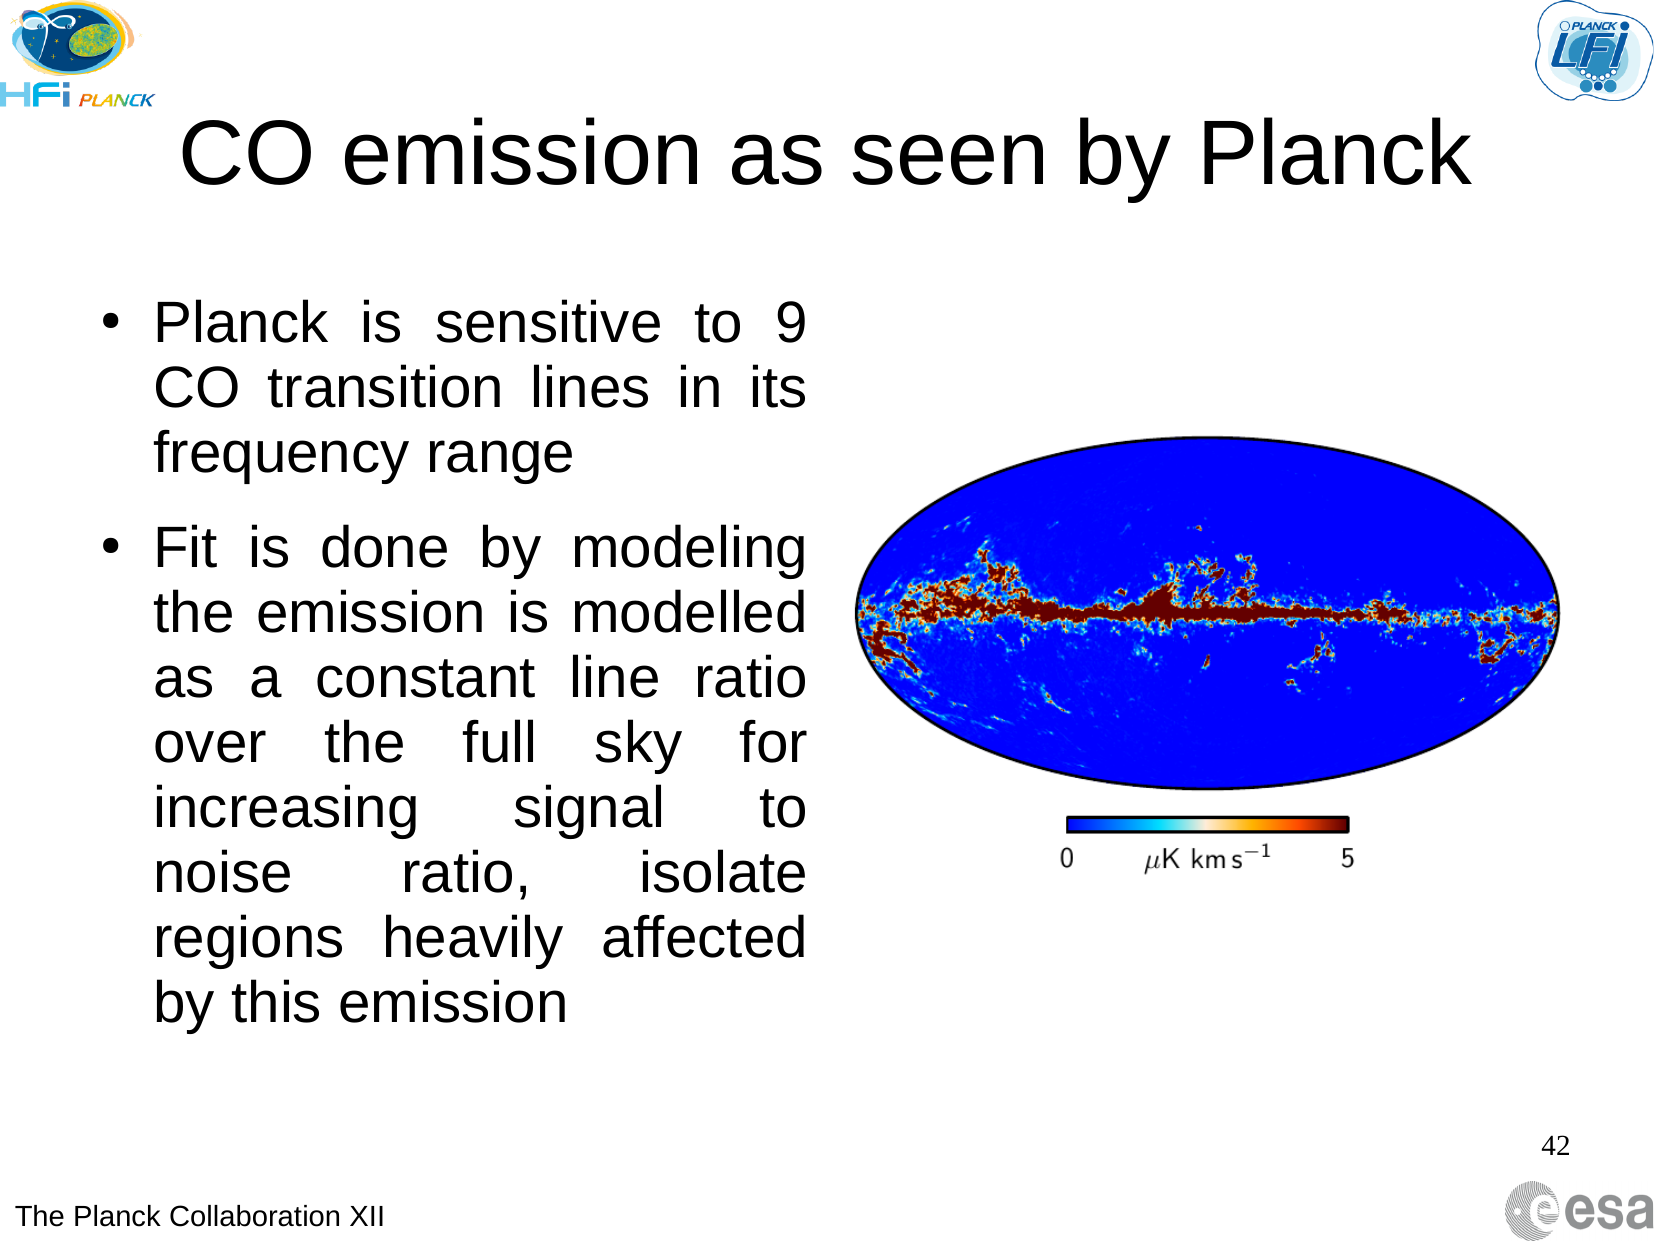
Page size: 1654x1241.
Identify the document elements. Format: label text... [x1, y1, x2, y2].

text_box The Planck Collaboration XII [0, 1192, 402, 1241]
picture [1505, 1181, 1654, 1241]
picture [1535, 0, 1654, 101]
title CO emission as seen by Planck [82, 49, 1571, 257]
list Planck is sensitive to 9 CO transition lines in its frequency range Fit is done by modeling the emission is modelled as a constant line ratio over the full sky for increasing signal to noise ratio, isolate regions heavily affected by this emission [82, 290, 809, 1130]
picture [845, 422, 1572, 877]
picture [0, 0, 156, 108]
